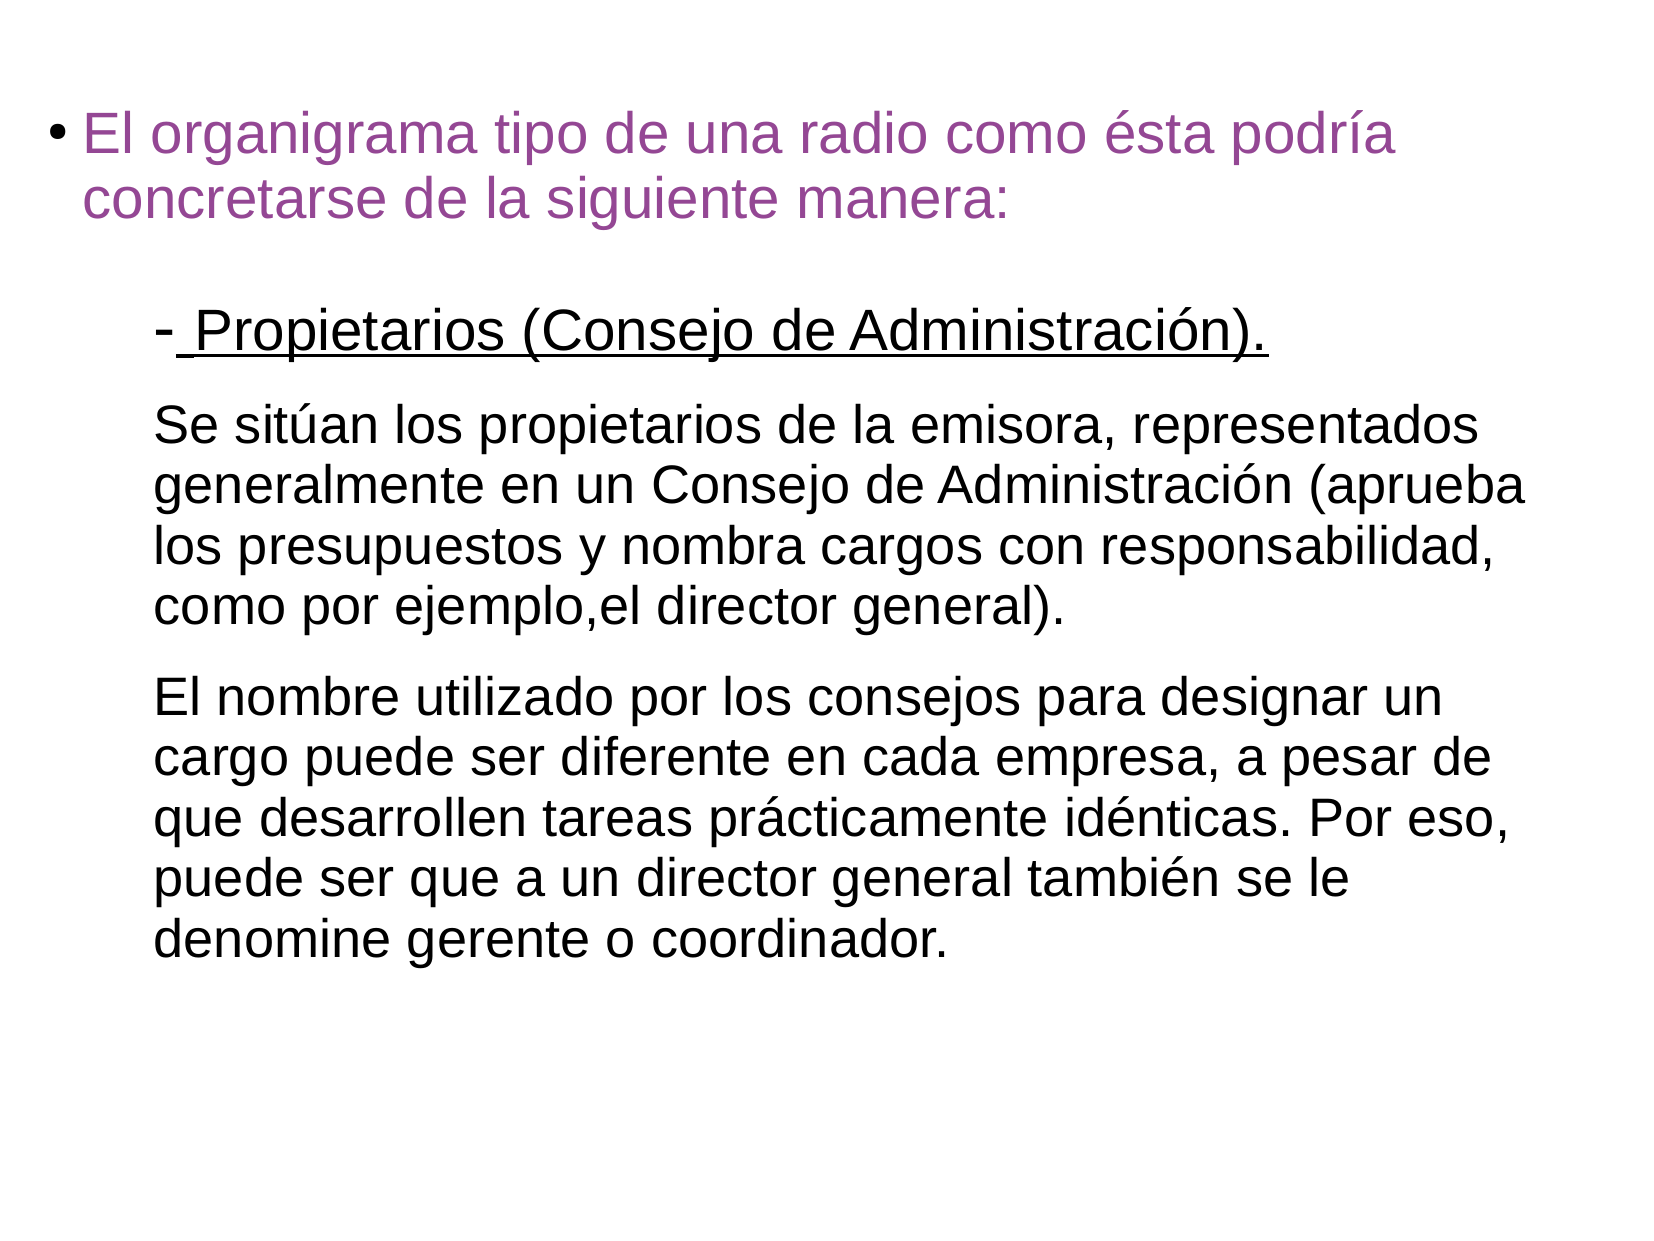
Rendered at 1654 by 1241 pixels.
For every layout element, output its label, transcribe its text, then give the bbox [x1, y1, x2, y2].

title El organigrama tipo de una radio como ésta podría concretarse de la siguiente manera: [47, 70, 1430, 260]
list - Propietarios (Consejo de Administración). Se sitúan los propietarios de la emisora, representados generalmente en un Consejo de Administración (aprueba los presupuestos y nombra cargos con responsabilidad, como por ejemplo,el director general). El nombre utilizado por los consejos para designar un cargo puede ser diferente en cada empresa, a pesar de que desarrollen tareas prácticamente idénticas. Por eso, puede ser que a un director general también se le denomine gerente o coordinador. [82, 290, 1571, 1178]
